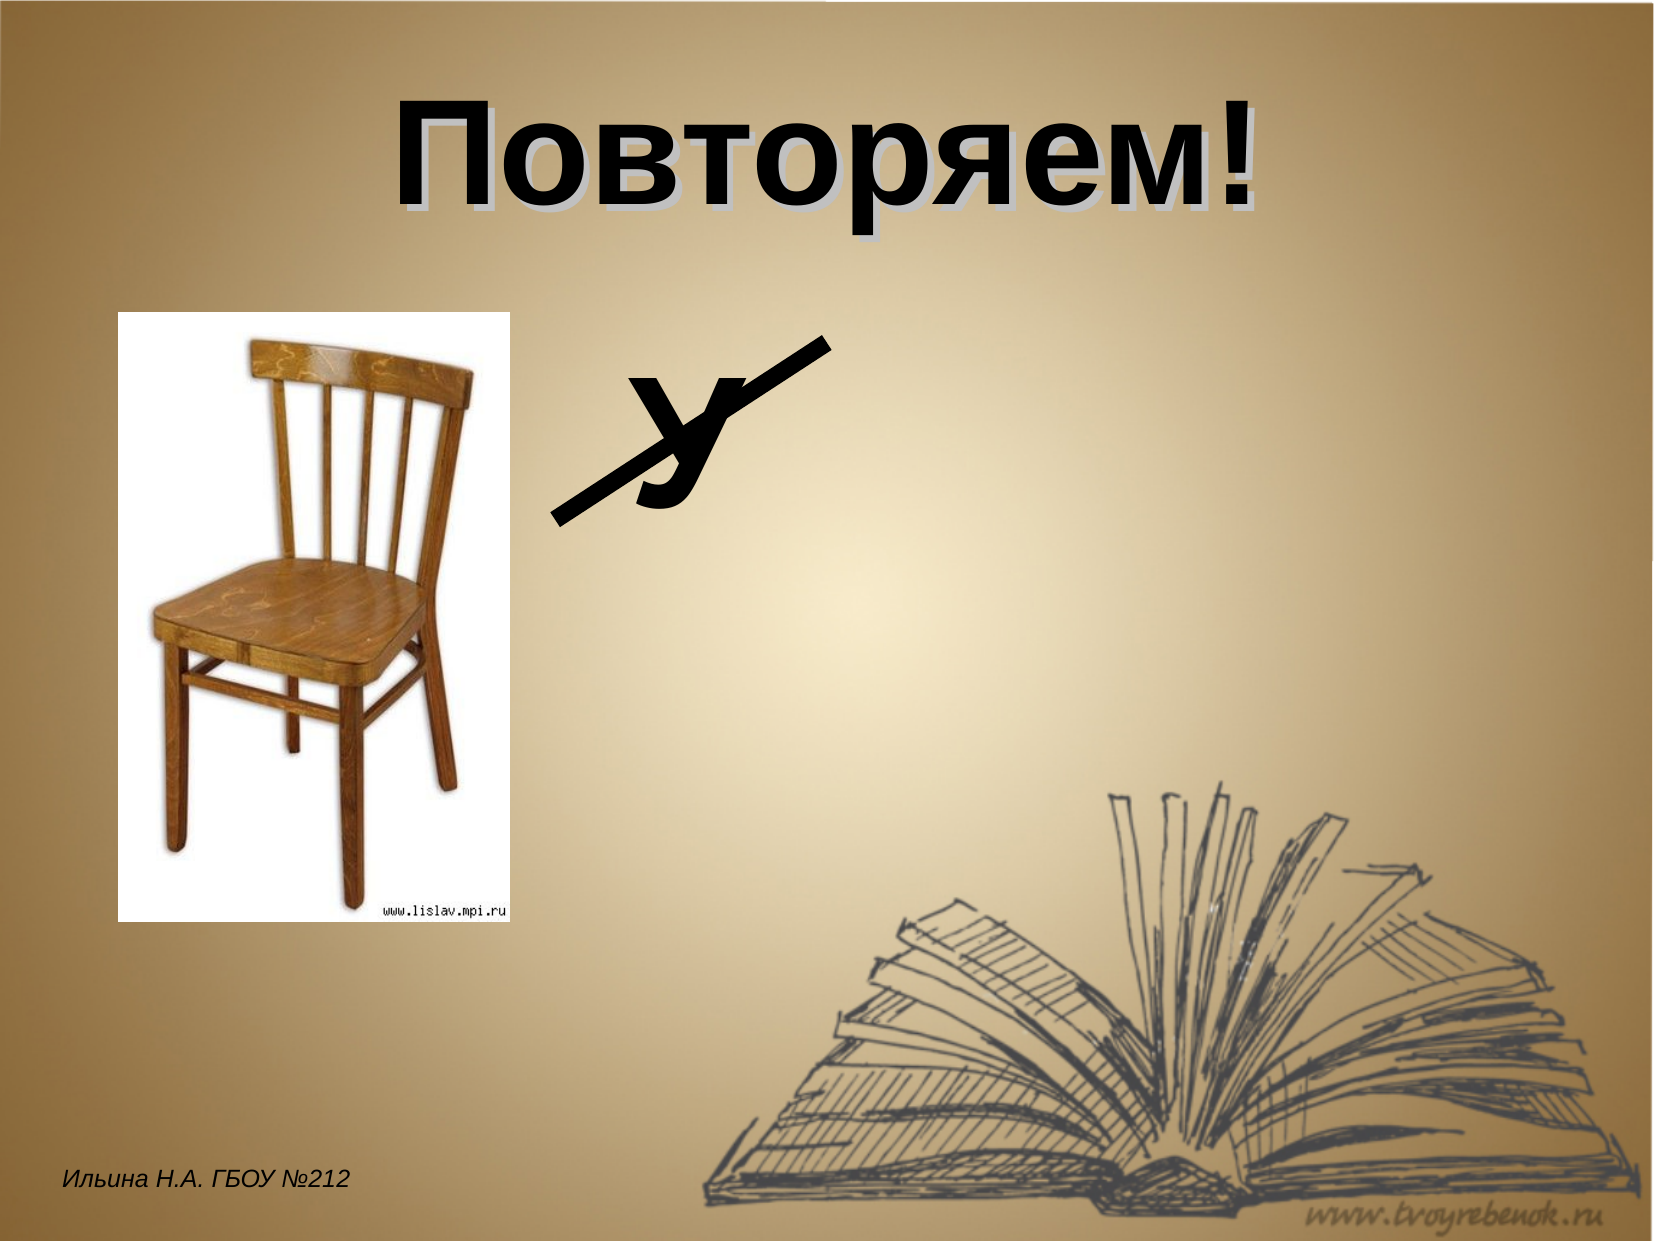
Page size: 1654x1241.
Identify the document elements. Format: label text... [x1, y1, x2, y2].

picture [0, 0, 1654, 1241]
text_box Ильина Н.А. ГБОУ №212 [47, 1157, 626, 1201]
text_box У [614, 330, 1063, 556]
title Повторяем! [82, 49, 1571, 257]
